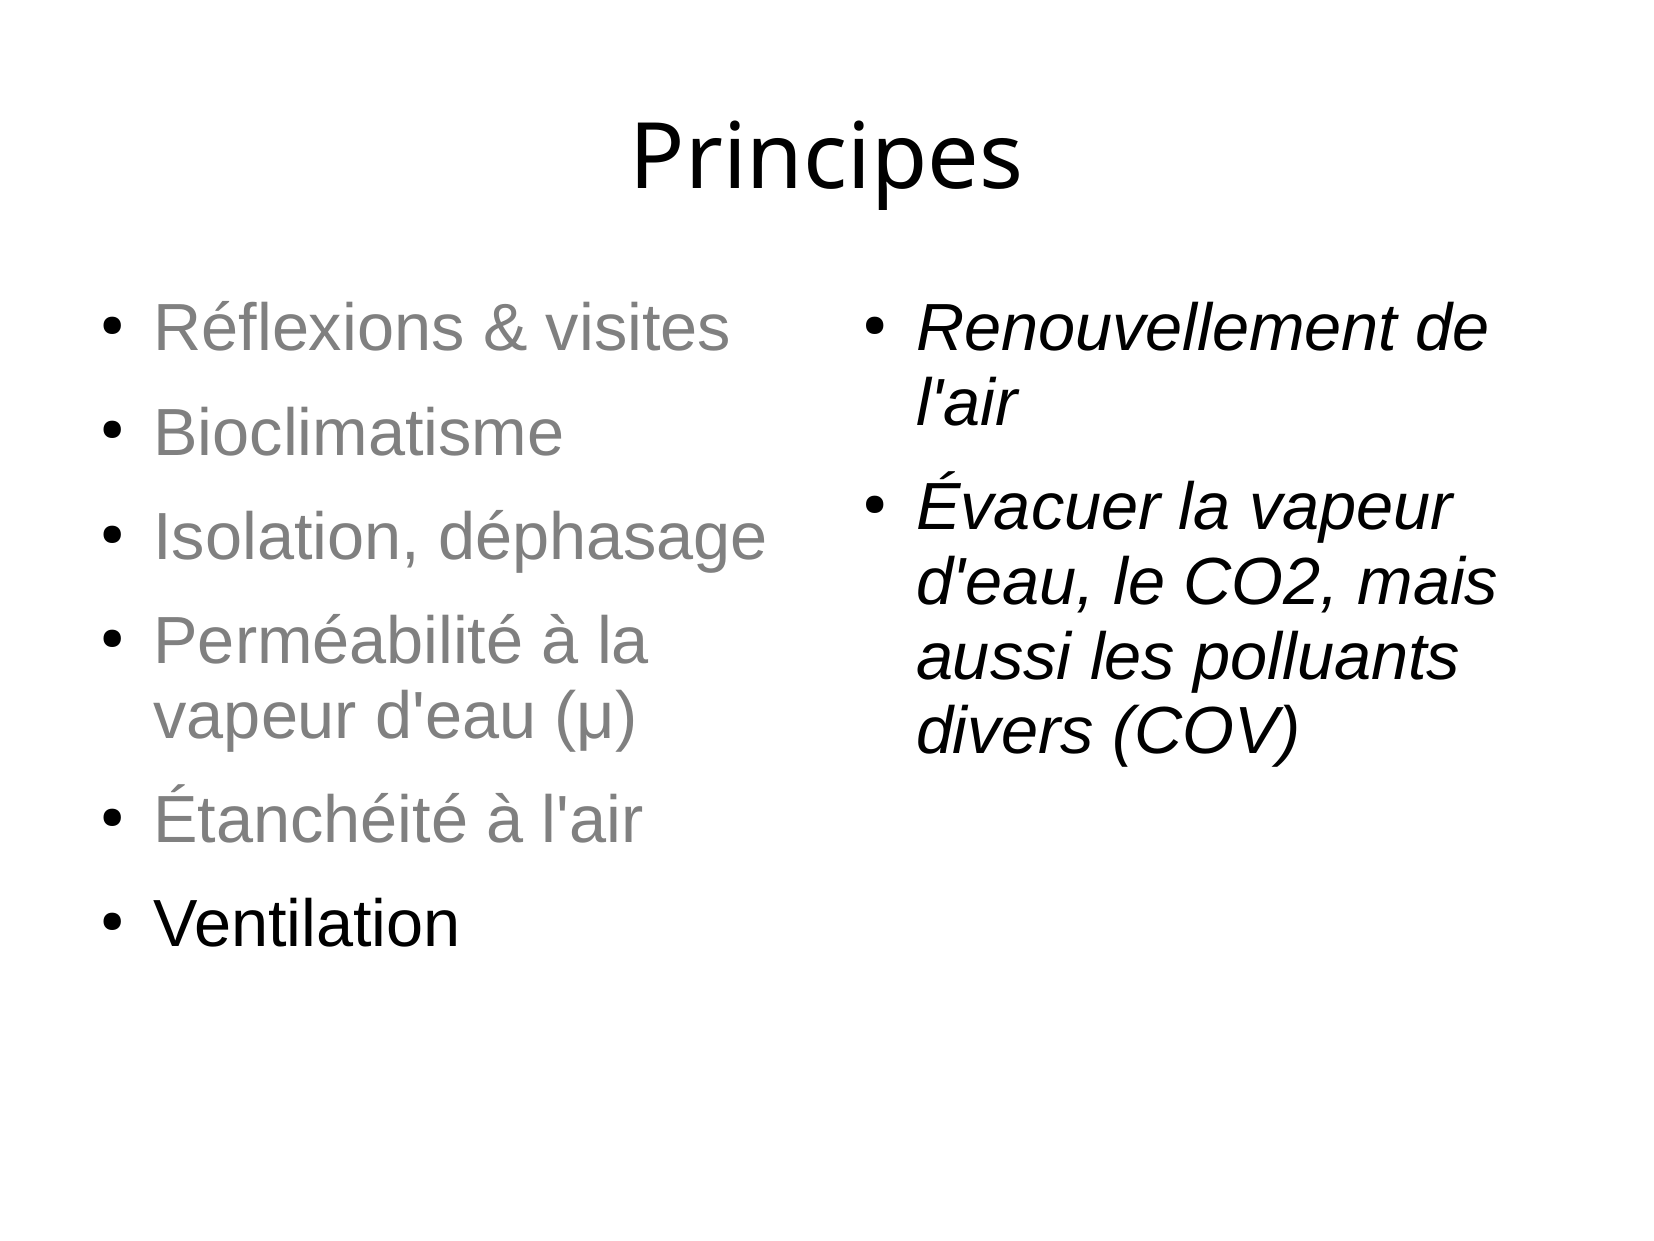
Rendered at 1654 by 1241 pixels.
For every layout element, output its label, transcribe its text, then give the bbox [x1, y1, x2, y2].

list Réflexions & visites Bioclimatisme Isolation, déphasage Perméabilité à la vapeur d'eau (μ) Étanchéité à l'air Ventilation [82, 290, 809, 1205]
title Principes [82, 49, 1571, 257]
list Renouvellement de l'air Évacuer la vapeur d'eau, le CO2, mais aussi les polluants divers (COV) [845, 290, 1572, 1010]
